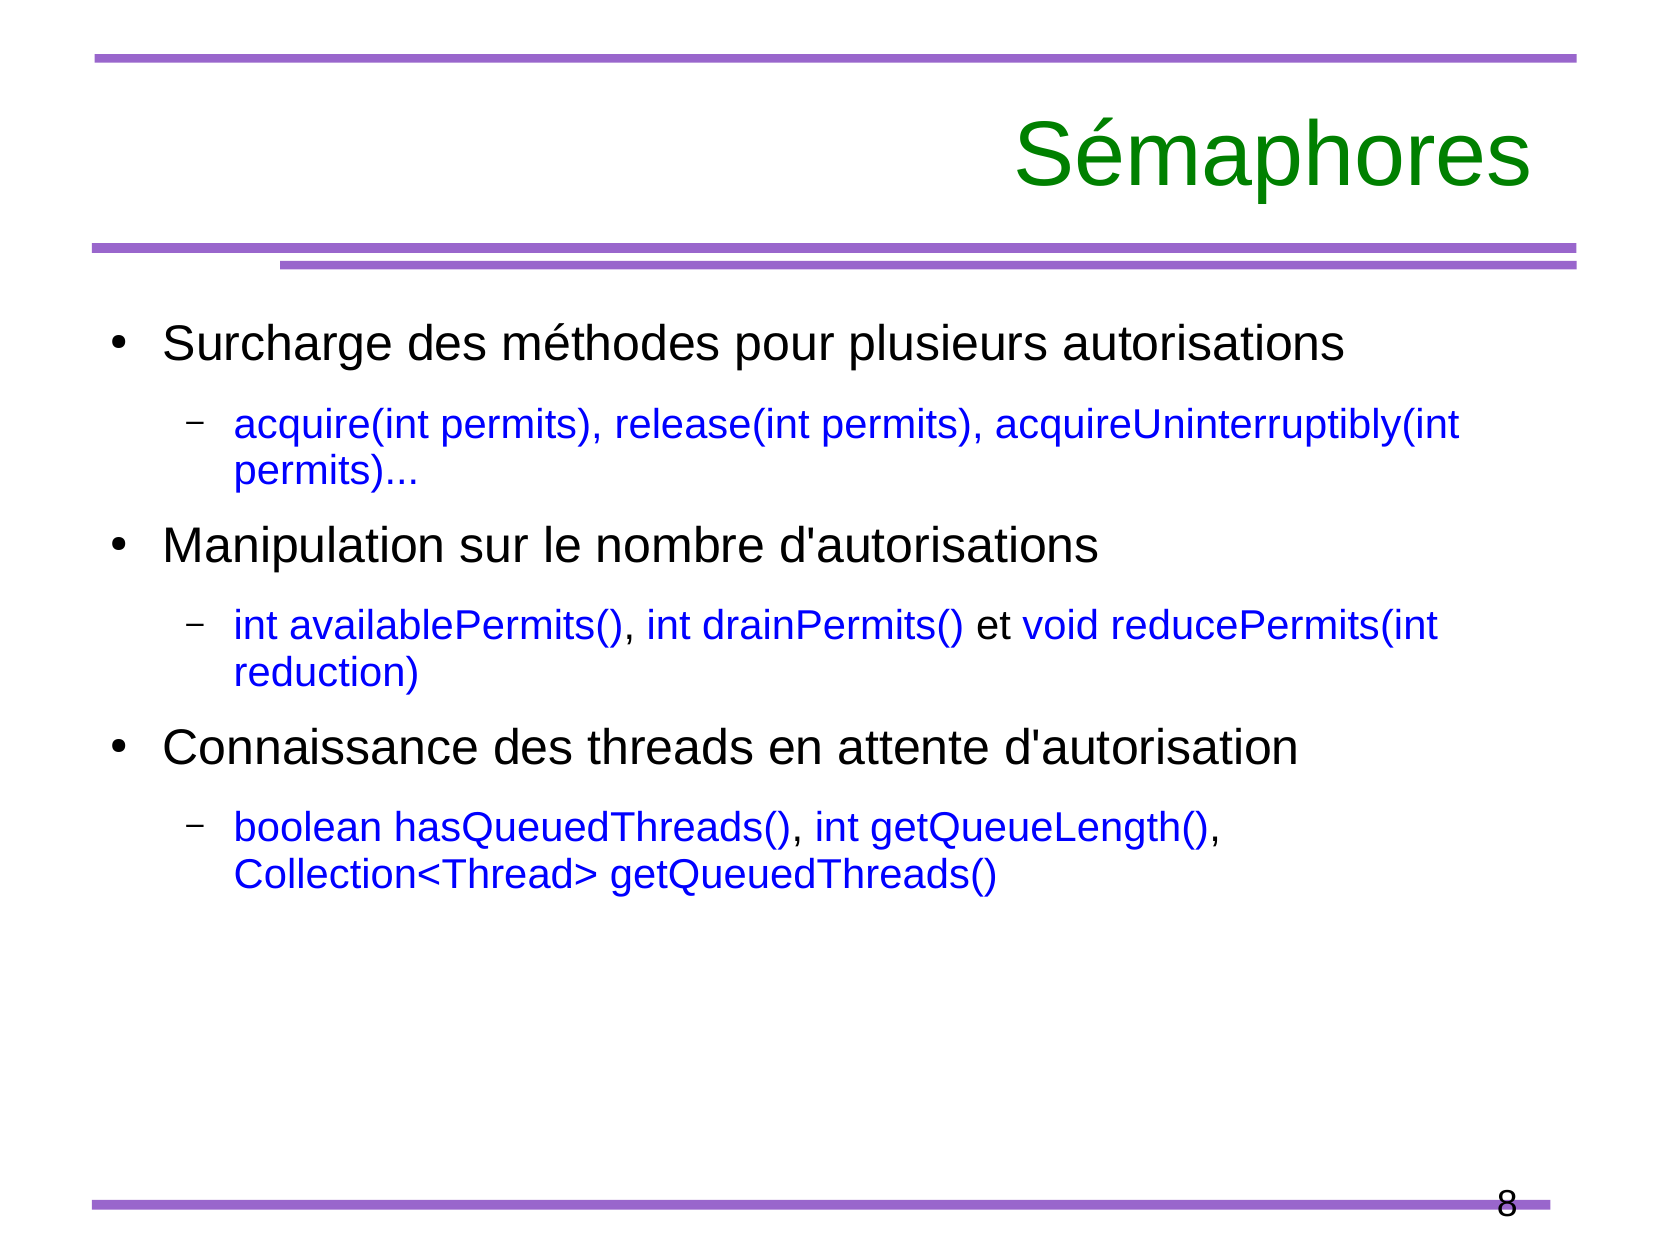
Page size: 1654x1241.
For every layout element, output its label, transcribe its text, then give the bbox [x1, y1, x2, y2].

list Surcharge des méthodes pour plusieurs autorisations acquire(int permits), release(int permits), acquireUninterruptibly(int permits)... Manipulation sur le nombre d'autorisations int availablePermits(), int drainPermits() et void reducePermits(int reduction) Connaissance des threads en attente d'autorisation boolean hasQueuedThreads(), int getQueueLength(), Collection<Thread> getQueuedThreads() [92, 315, 1563, 1163]
title Sémaphores [121, 49, 1534, 257]
